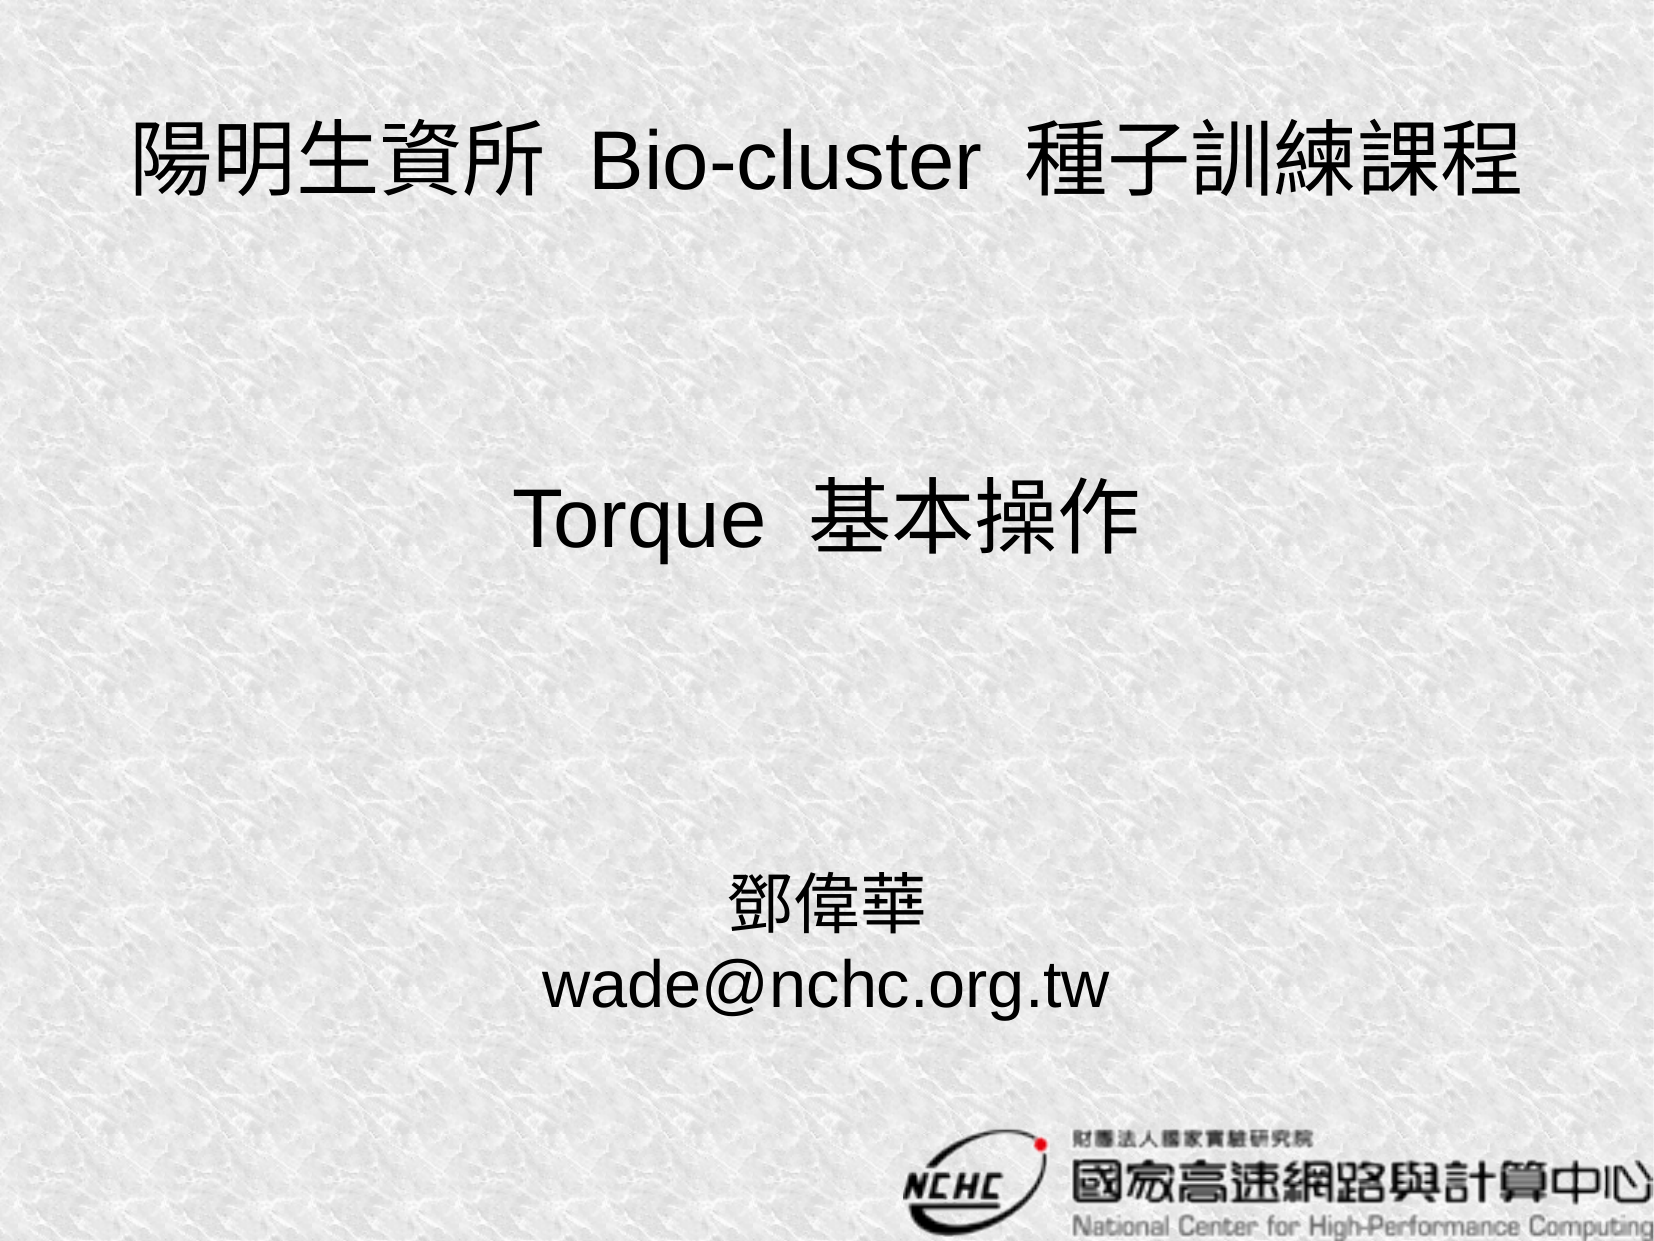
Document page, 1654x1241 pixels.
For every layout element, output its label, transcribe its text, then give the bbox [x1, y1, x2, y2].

title 陽明生資所 Bio-cluster 種子訓練課程 [82, 102, 1571, 203]
subtitle Torque 基本操作 鄧偉華 wade@nchc.org.tw [82, 297, 1571, 1102]
picture [0, 0, 1654, 1241]
